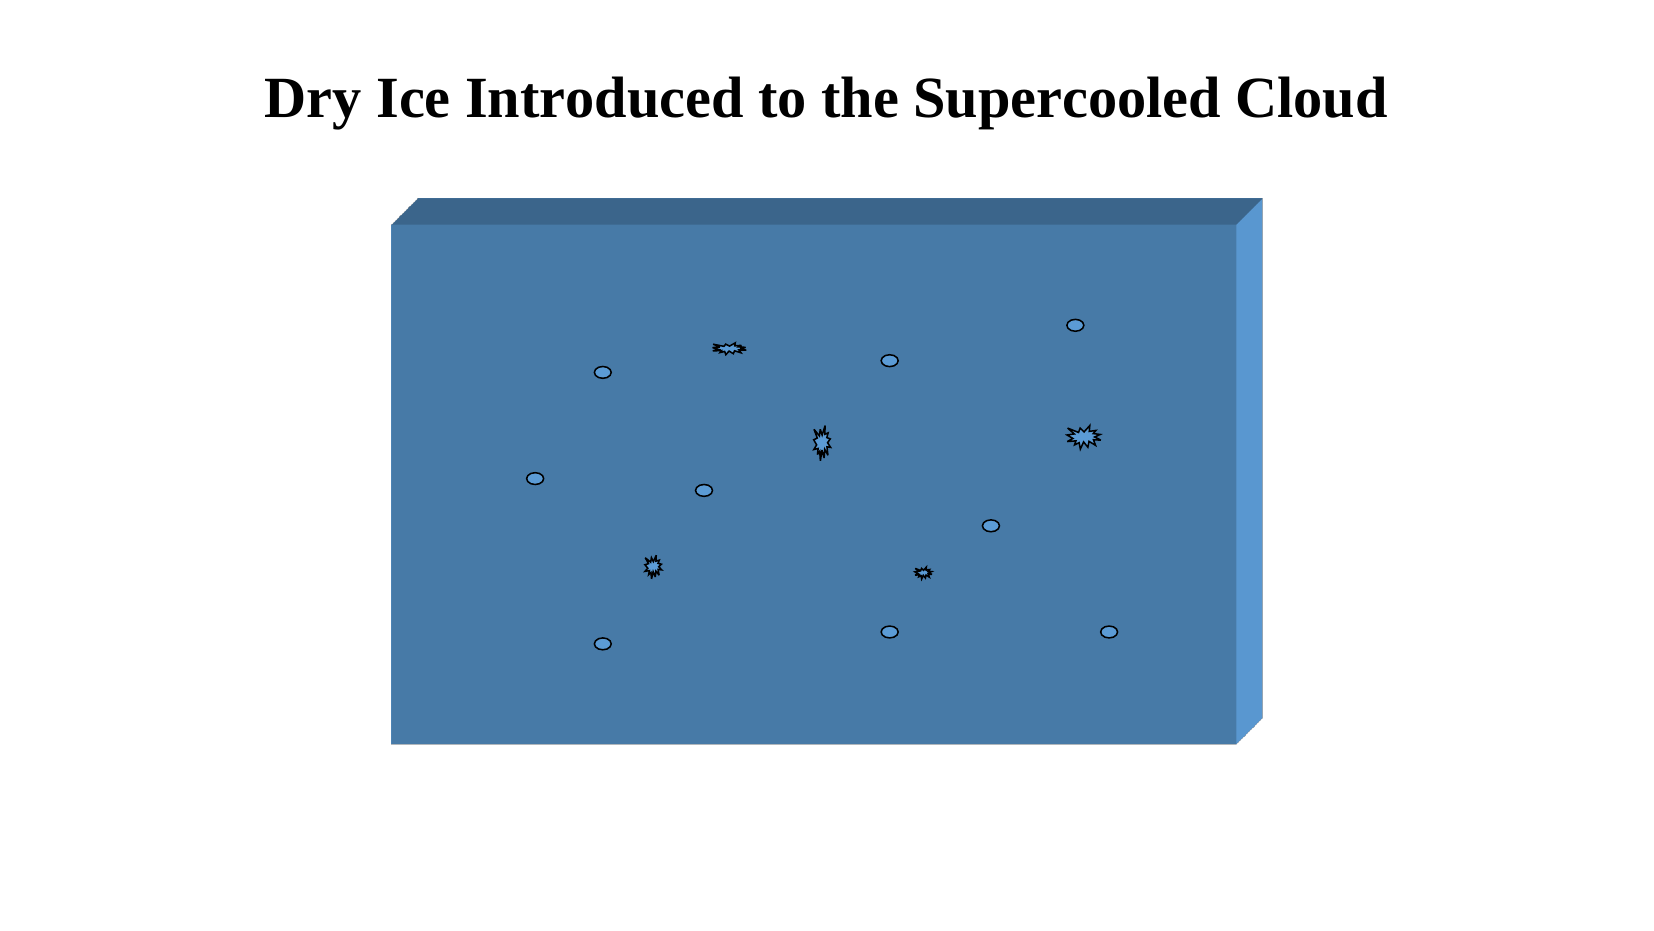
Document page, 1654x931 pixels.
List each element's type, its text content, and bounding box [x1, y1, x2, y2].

text_box [392, 225, 1236, 744]
text_box Dry Ice Introduced to the Supercooled Cloud [0, 51, 1654, 138]
